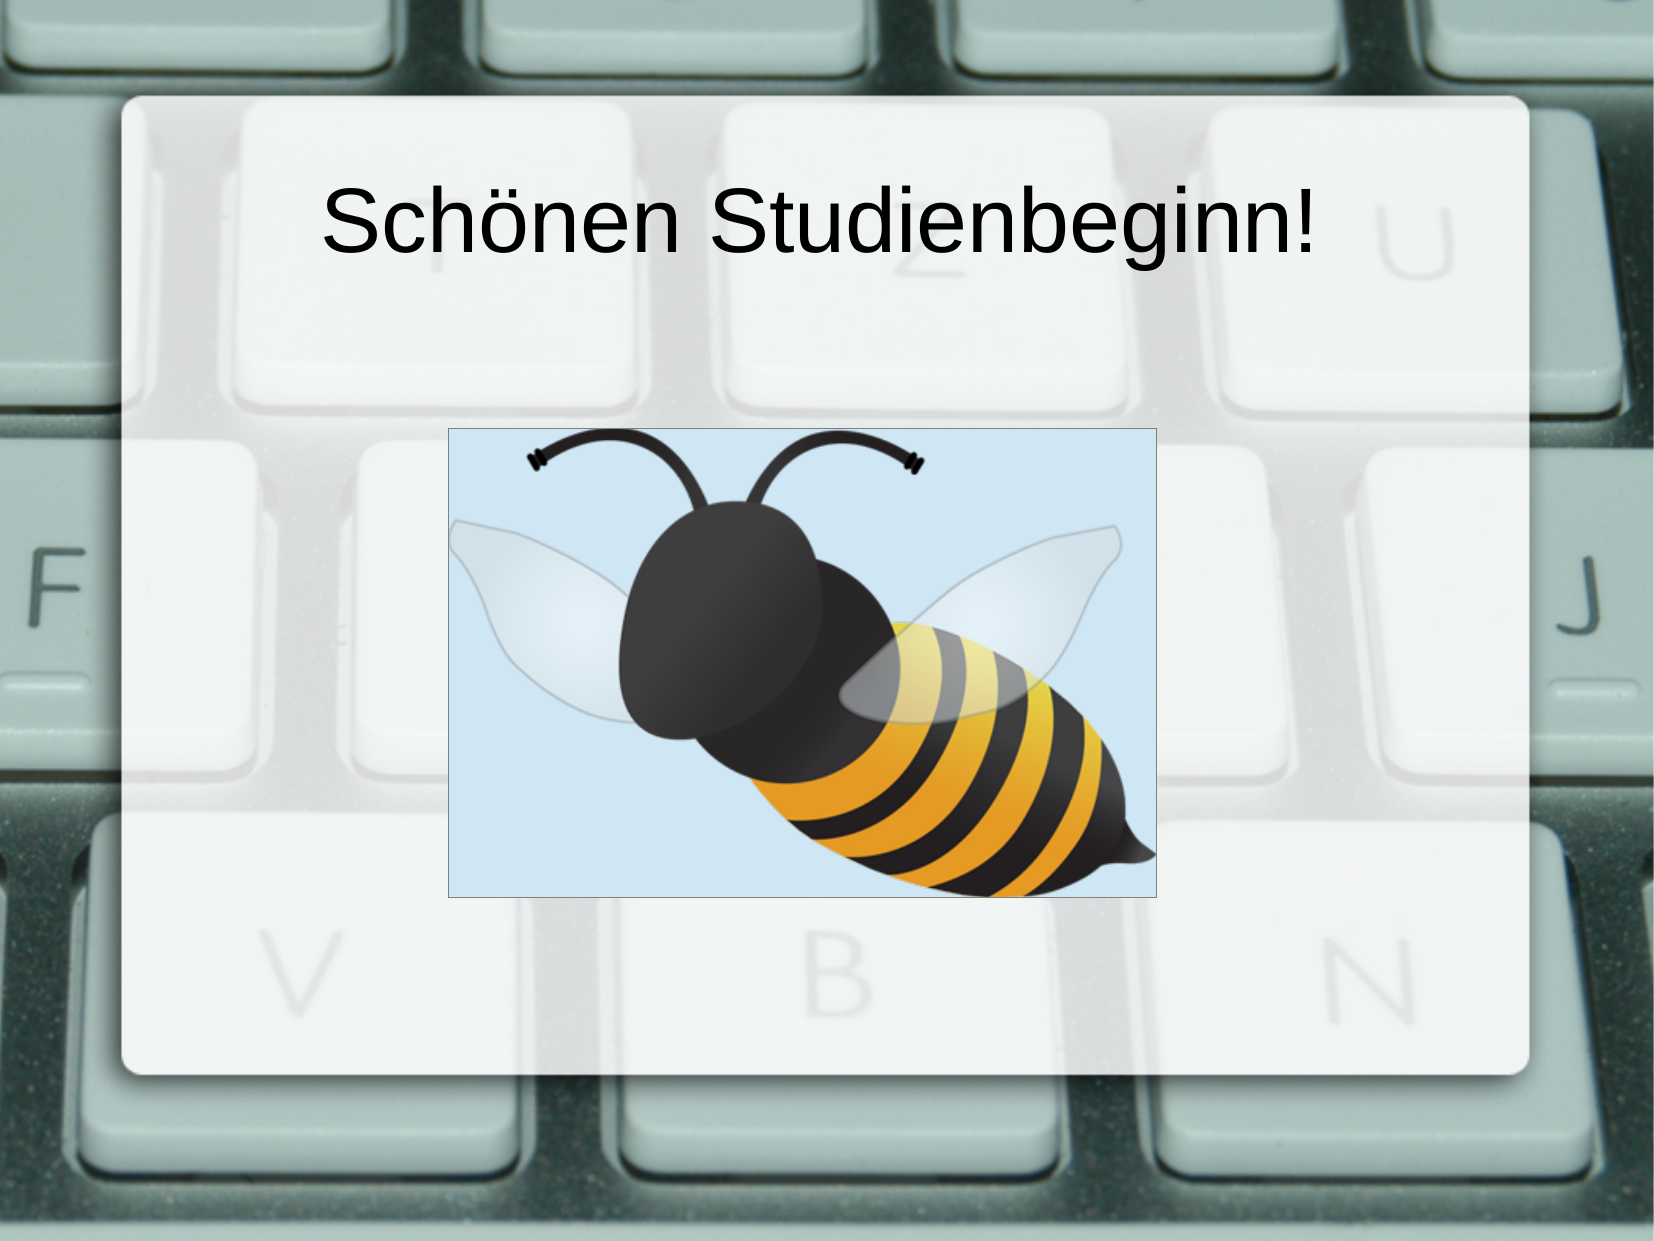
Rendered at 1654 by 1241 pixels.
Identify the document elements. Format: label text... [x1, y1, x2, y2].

picture [0, 0, 1654, 1241]
title Schönen Studienbeginn! [135, 117, 1506, 325]
